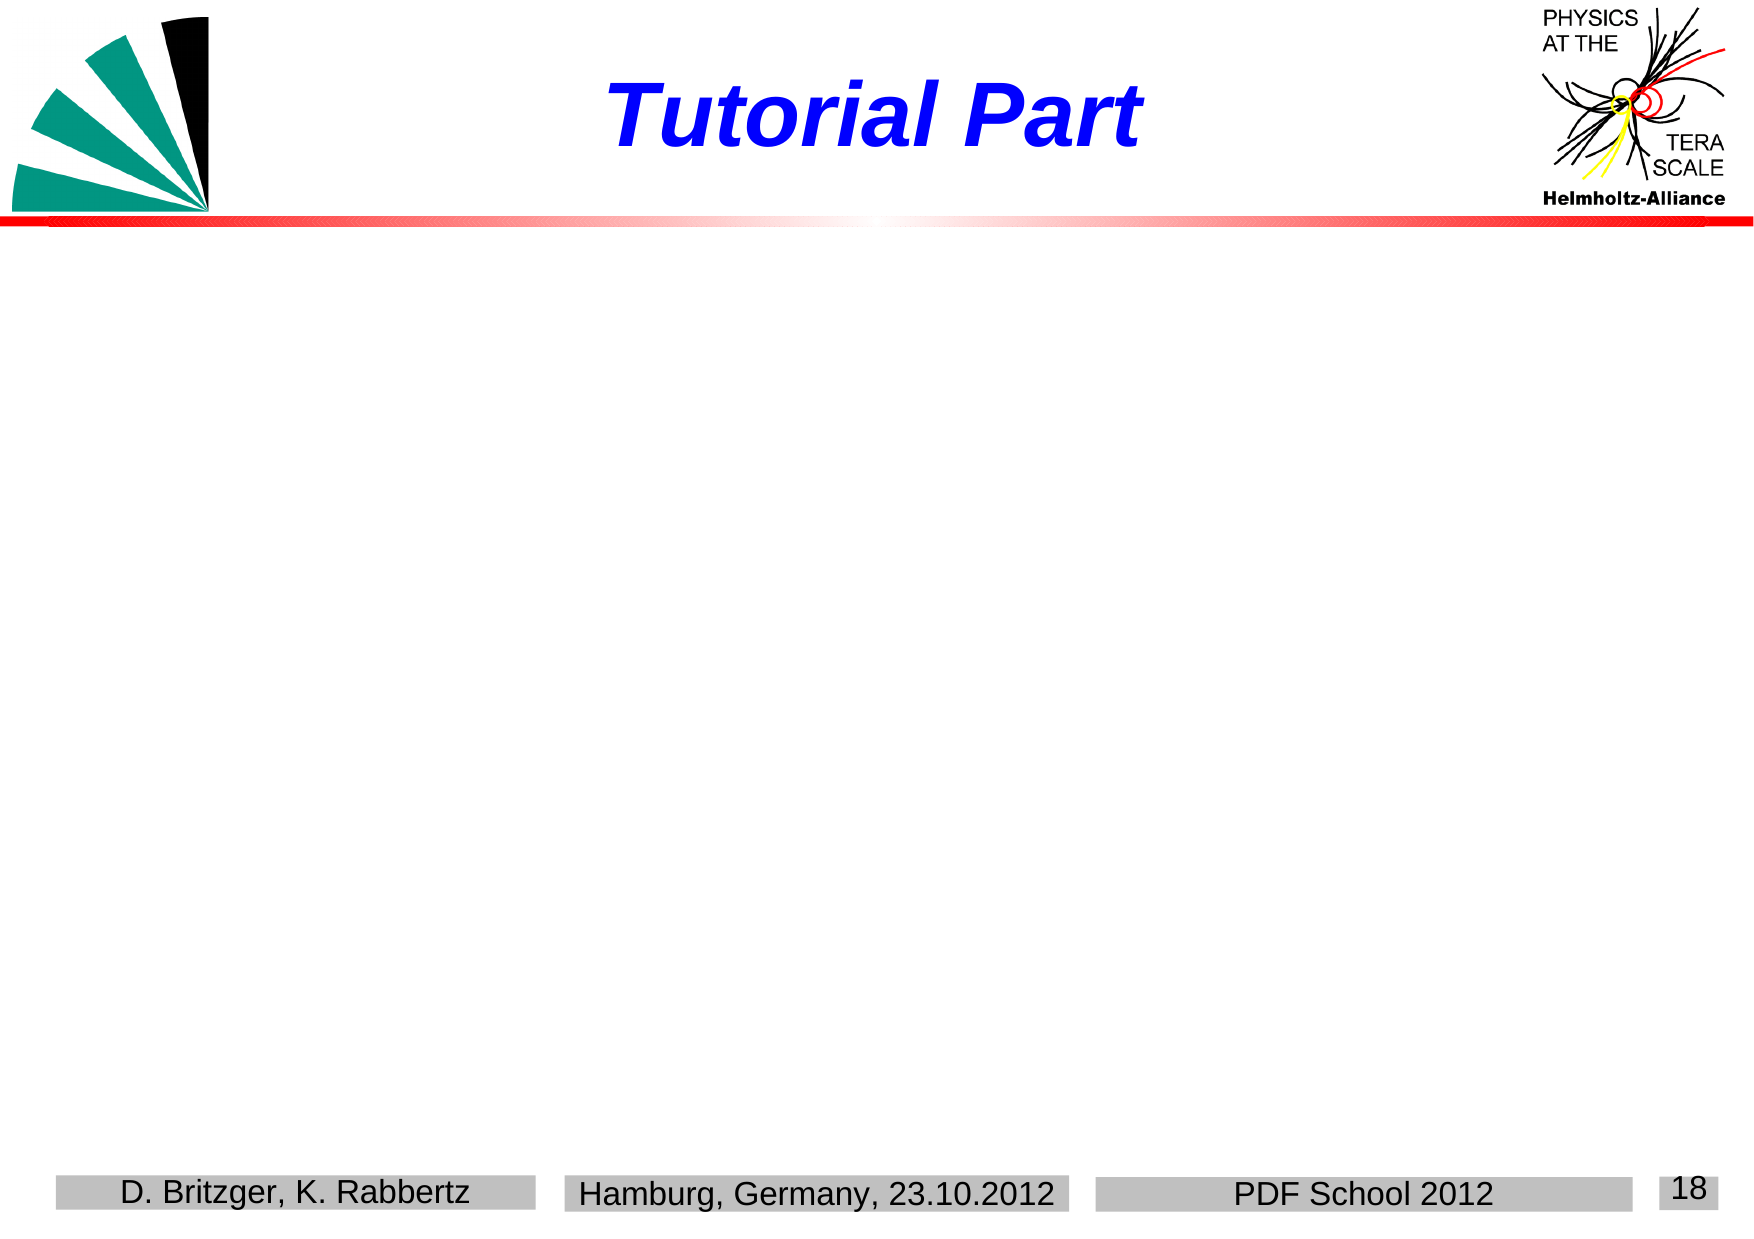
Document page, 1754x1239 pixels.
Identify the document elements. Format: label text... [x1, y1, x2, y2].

picture [1524, 0, 1742, 216]
picture [12, 17, 209, 214]
title Tutorial Part [220, 16, 1525, 213]
